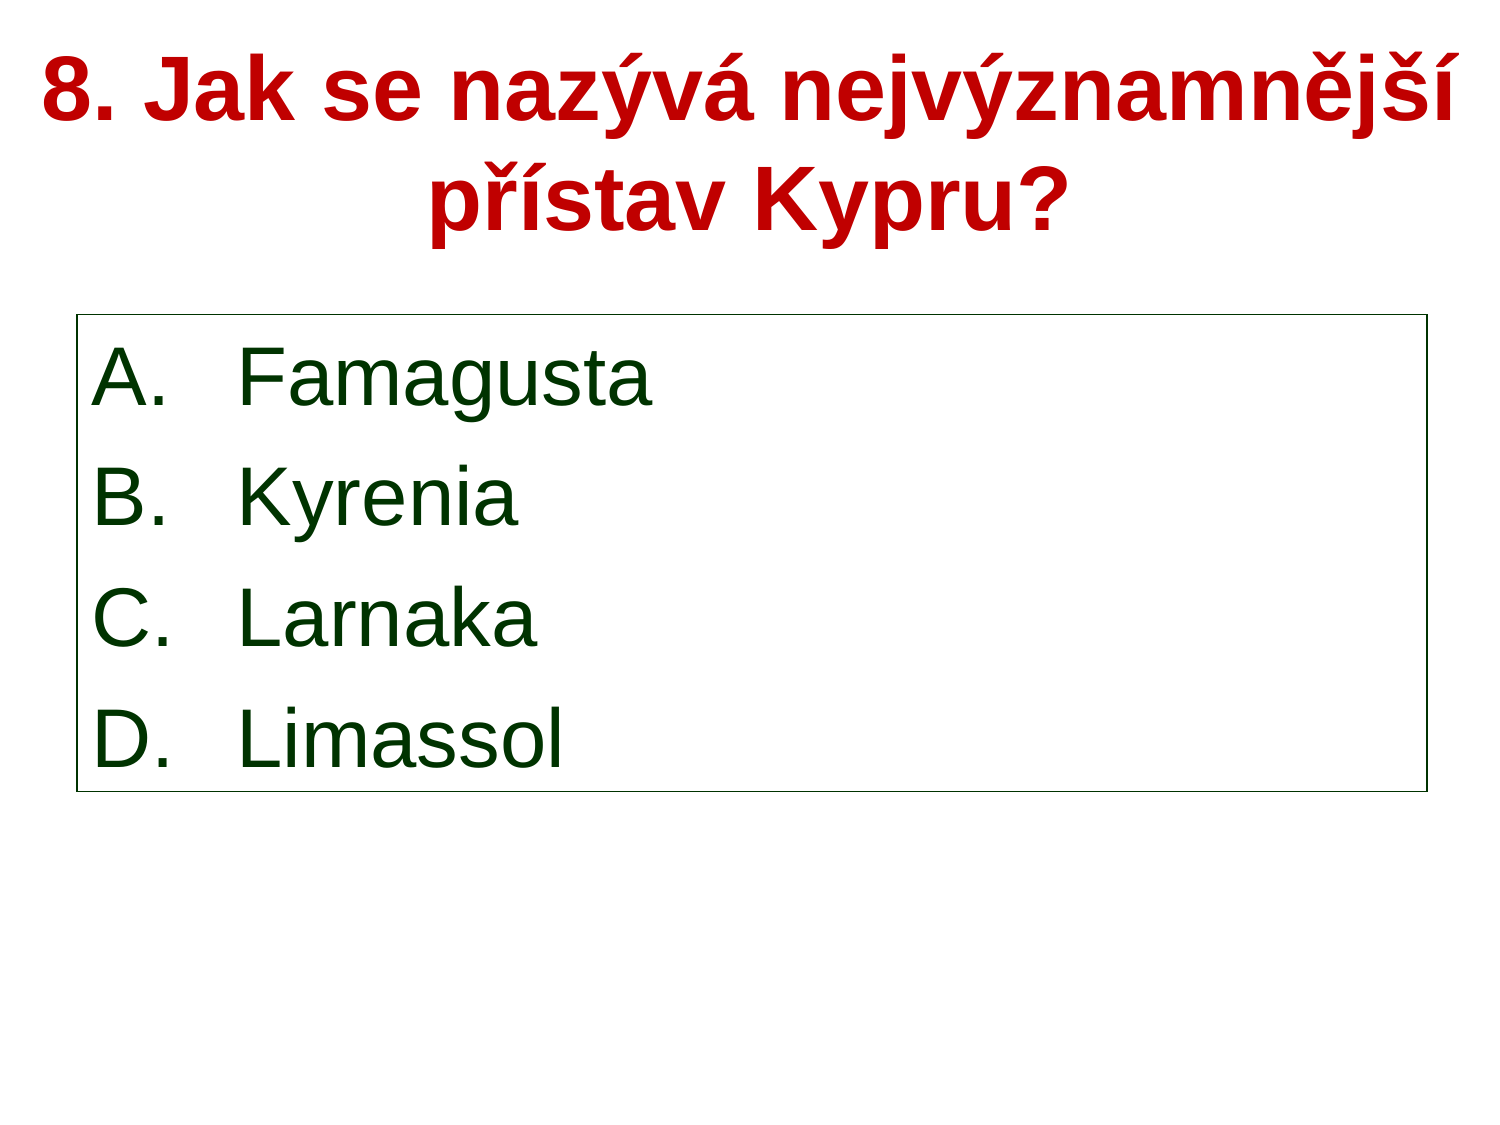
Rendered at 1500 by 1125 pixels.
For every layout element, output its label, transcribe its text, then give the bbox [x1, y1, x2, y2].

title 8. Jak se nazývá nejvýznamnější přístav Kypru? [0, 21, 1500, 257]
list Famagusta Kyrenia Larnaka Limassol [76, 314, 1427, 792]
